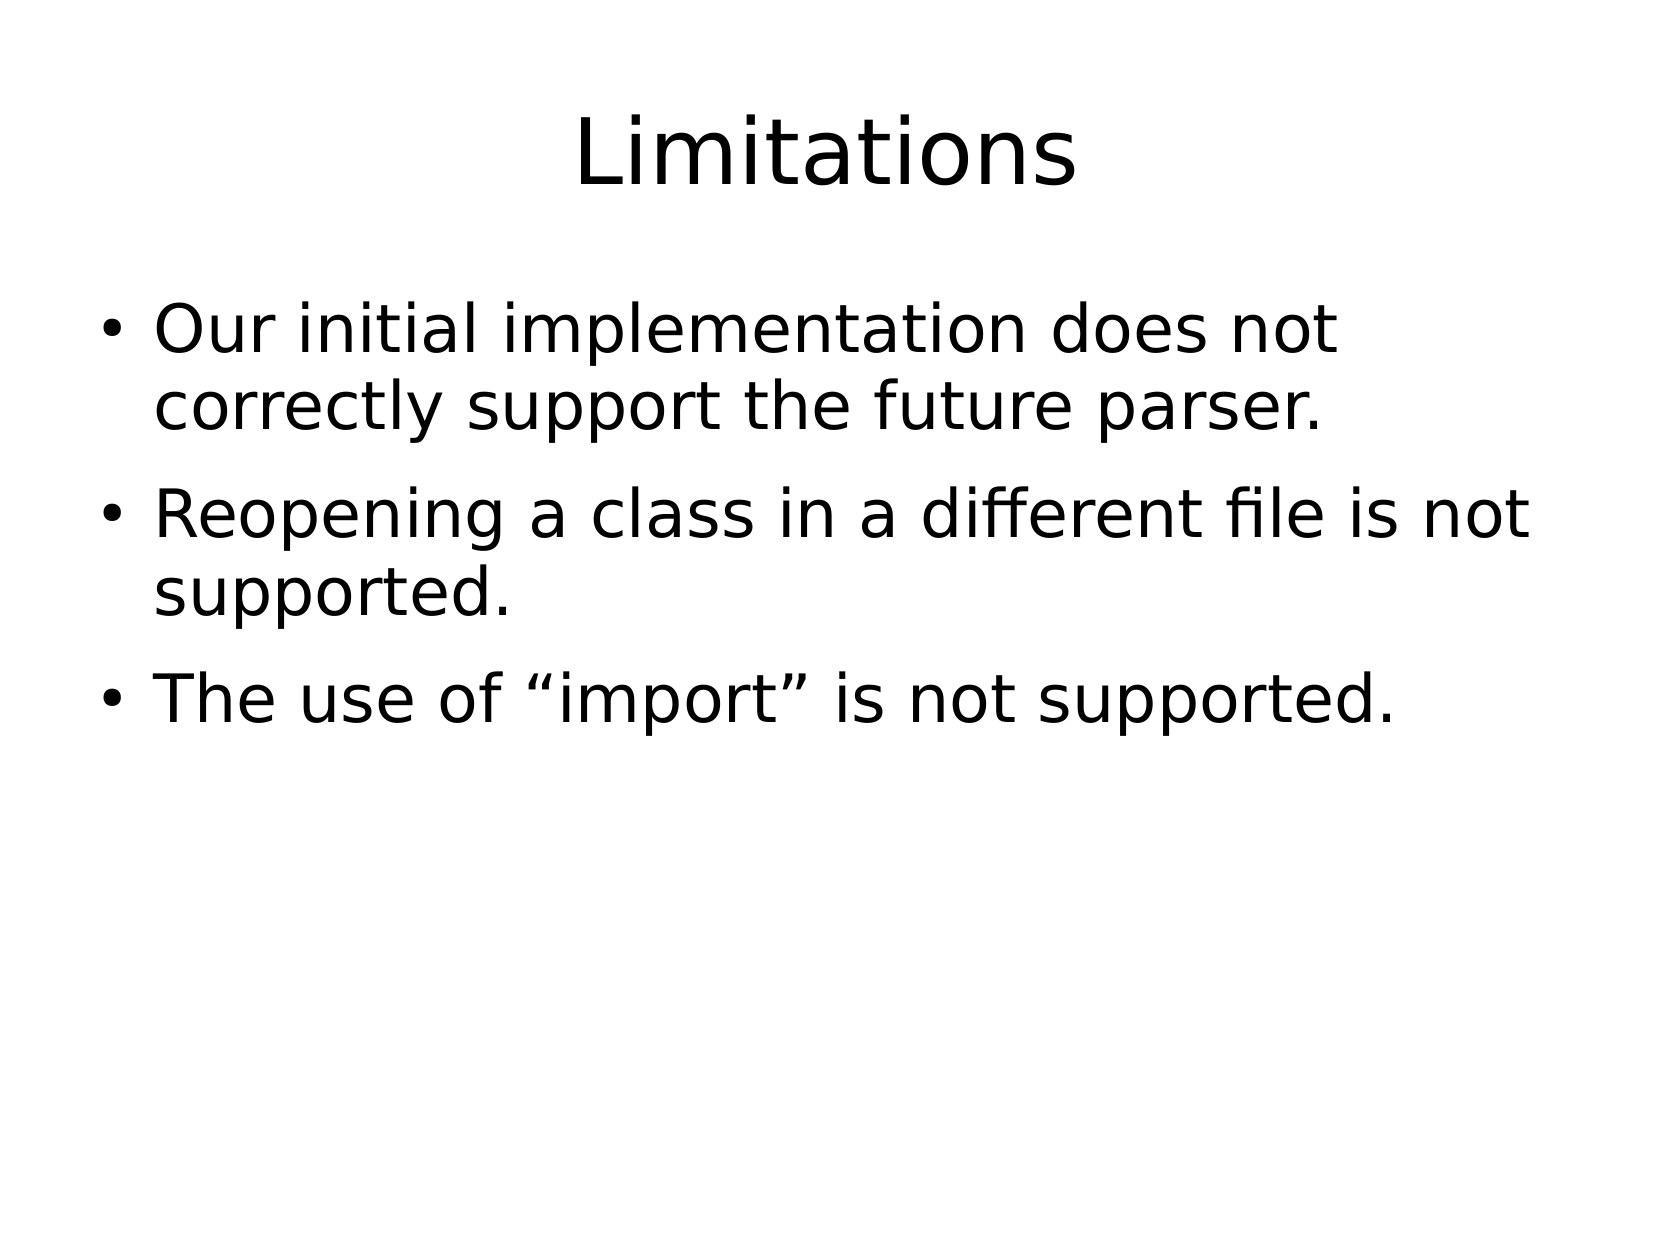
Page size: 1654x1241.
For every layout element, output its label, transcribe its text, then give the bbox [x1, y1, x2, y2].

title Limitations [82, 49, 1571, 257]
list Our initial implementation does not correctly support the future parser. Reopening a class in a different file is not supported. The use of “import” is not supported. [82, 290, 1571, 1010]
